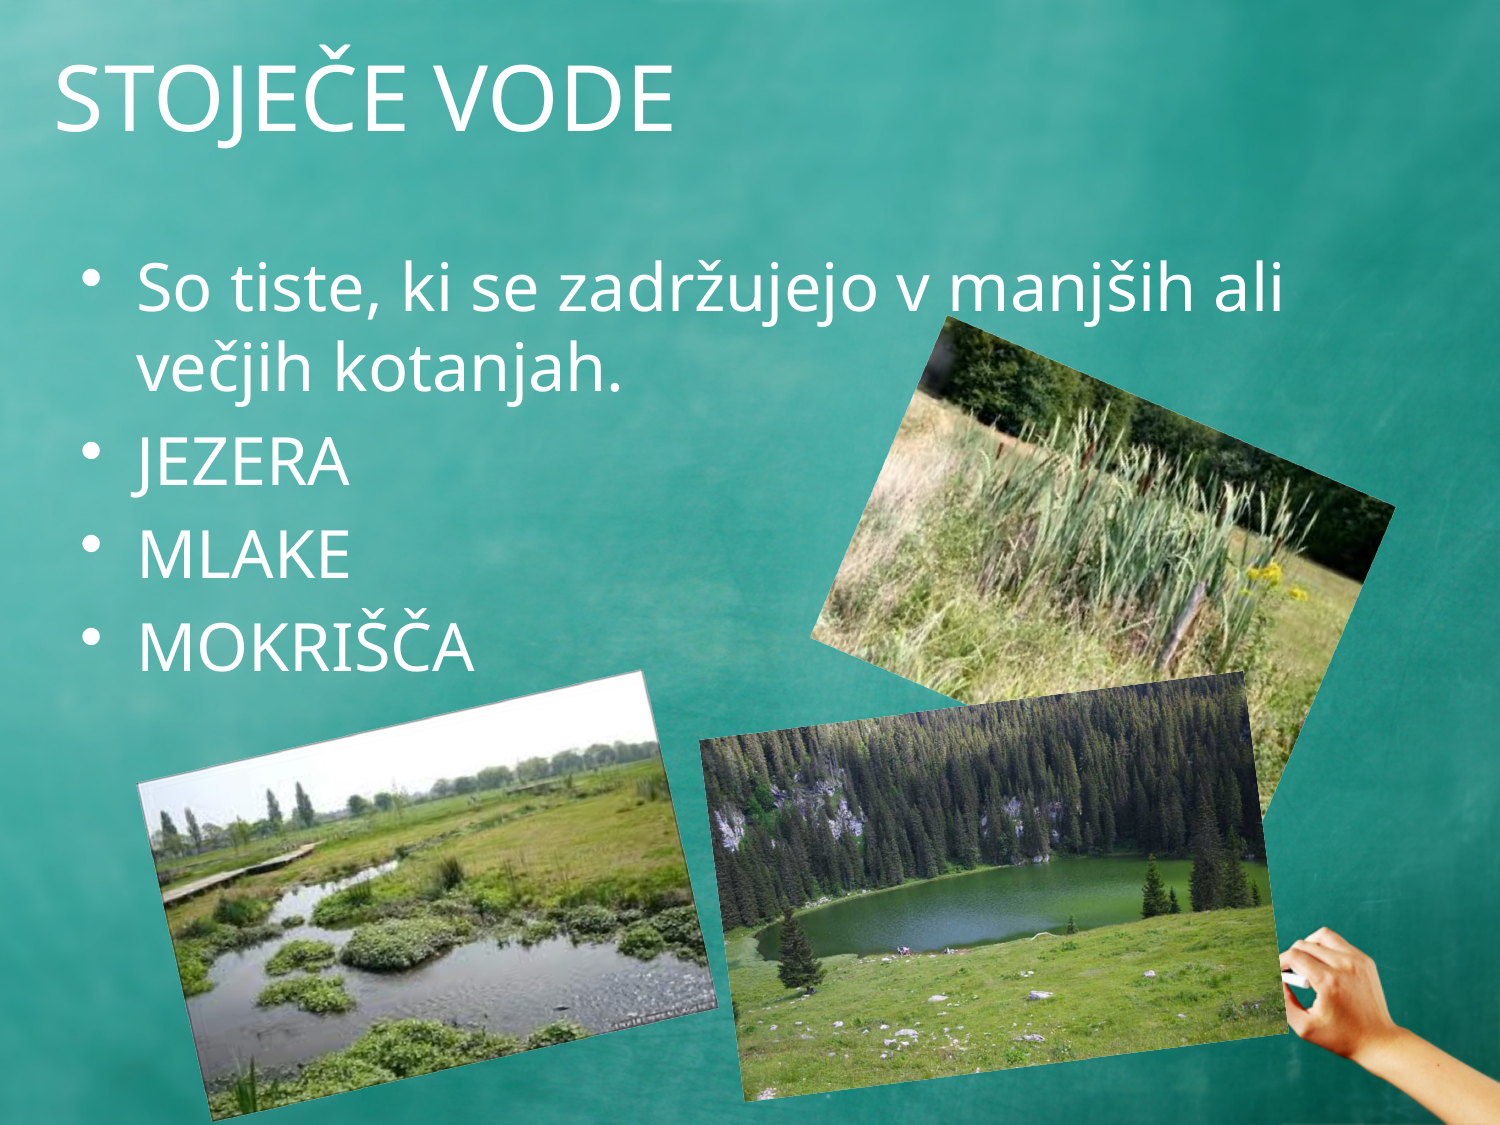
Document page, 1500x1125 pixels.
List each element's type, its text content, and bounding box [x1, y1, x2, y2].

picture [0, 0, 1500, 1125]
list So tiste, ki se zadržujejo v manjših ali večjih kotanjah. JEZERA MLAKE MOKRIŠČA [64, 237, 1400, 938]
title STOJEČE VODE [39, 35, 1471, 154]
